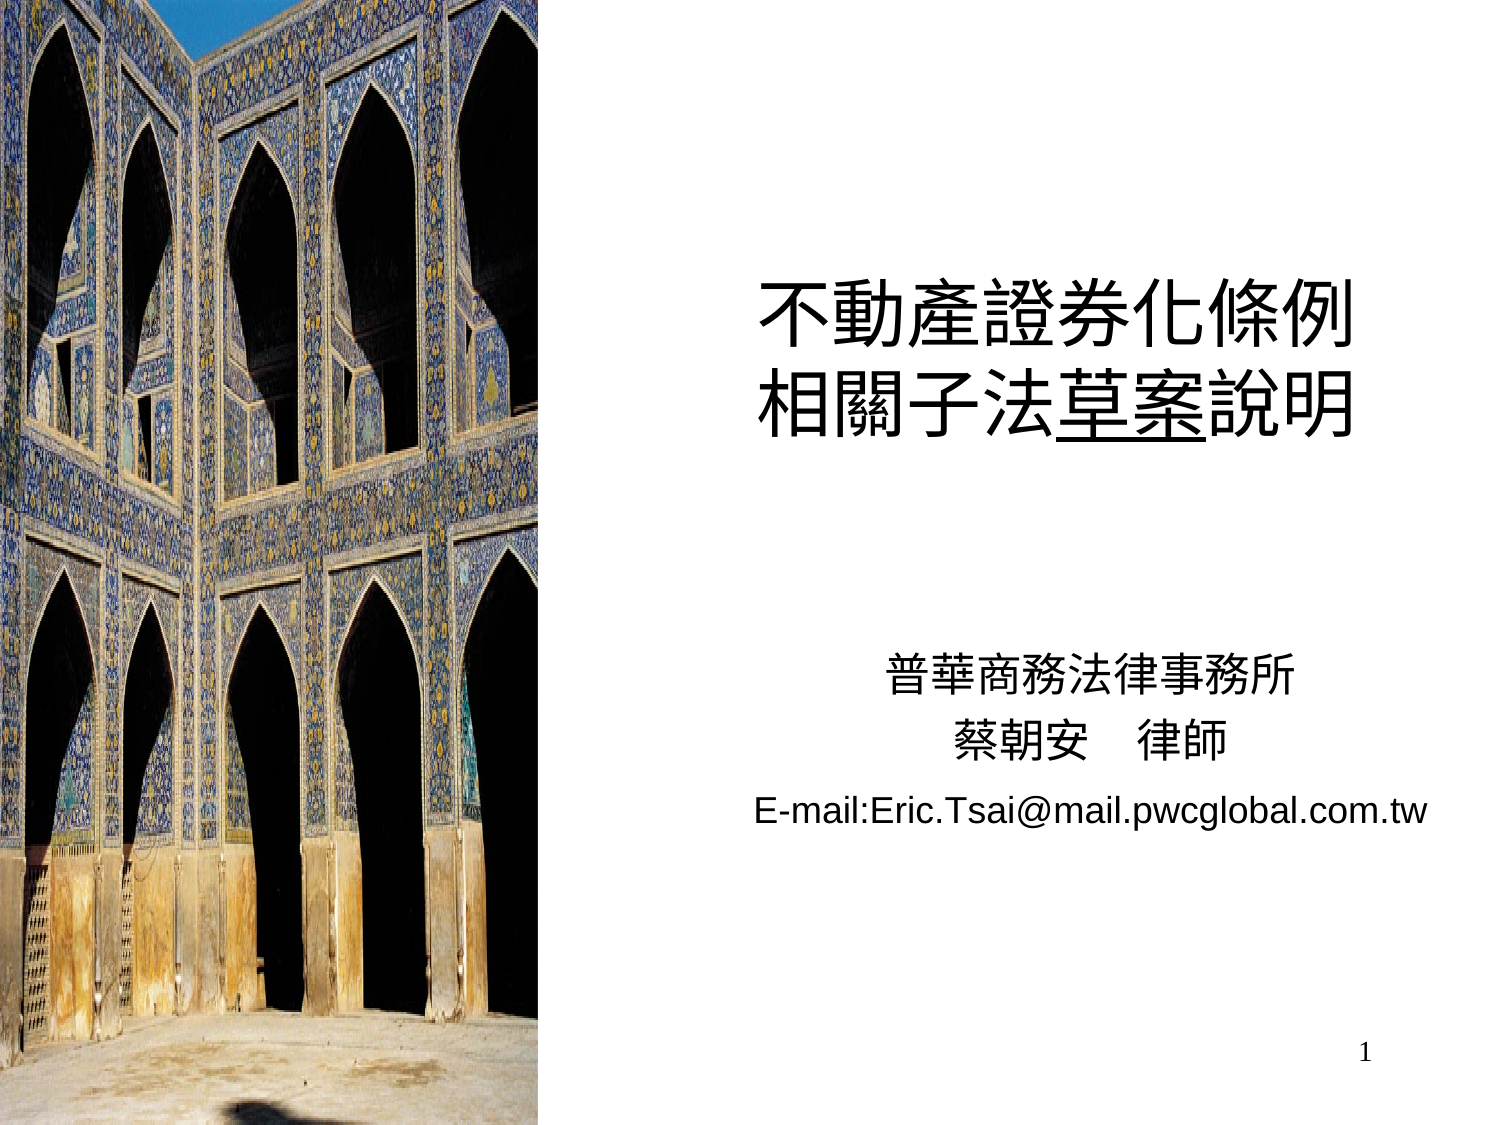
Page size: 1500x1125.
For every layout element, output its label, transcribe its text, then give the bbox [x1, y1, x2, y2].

subtitle 普華商務法律事務所 蔡朝安 律師 E-mail:Eric.Tsai@mail.pwcglobal.com.tw [737, 637, 1444, 925]
picture [0, 0, 538, 1125]
title 不動產證券化條例 相關子法草案說明 [725, 149, 1388, 563]
